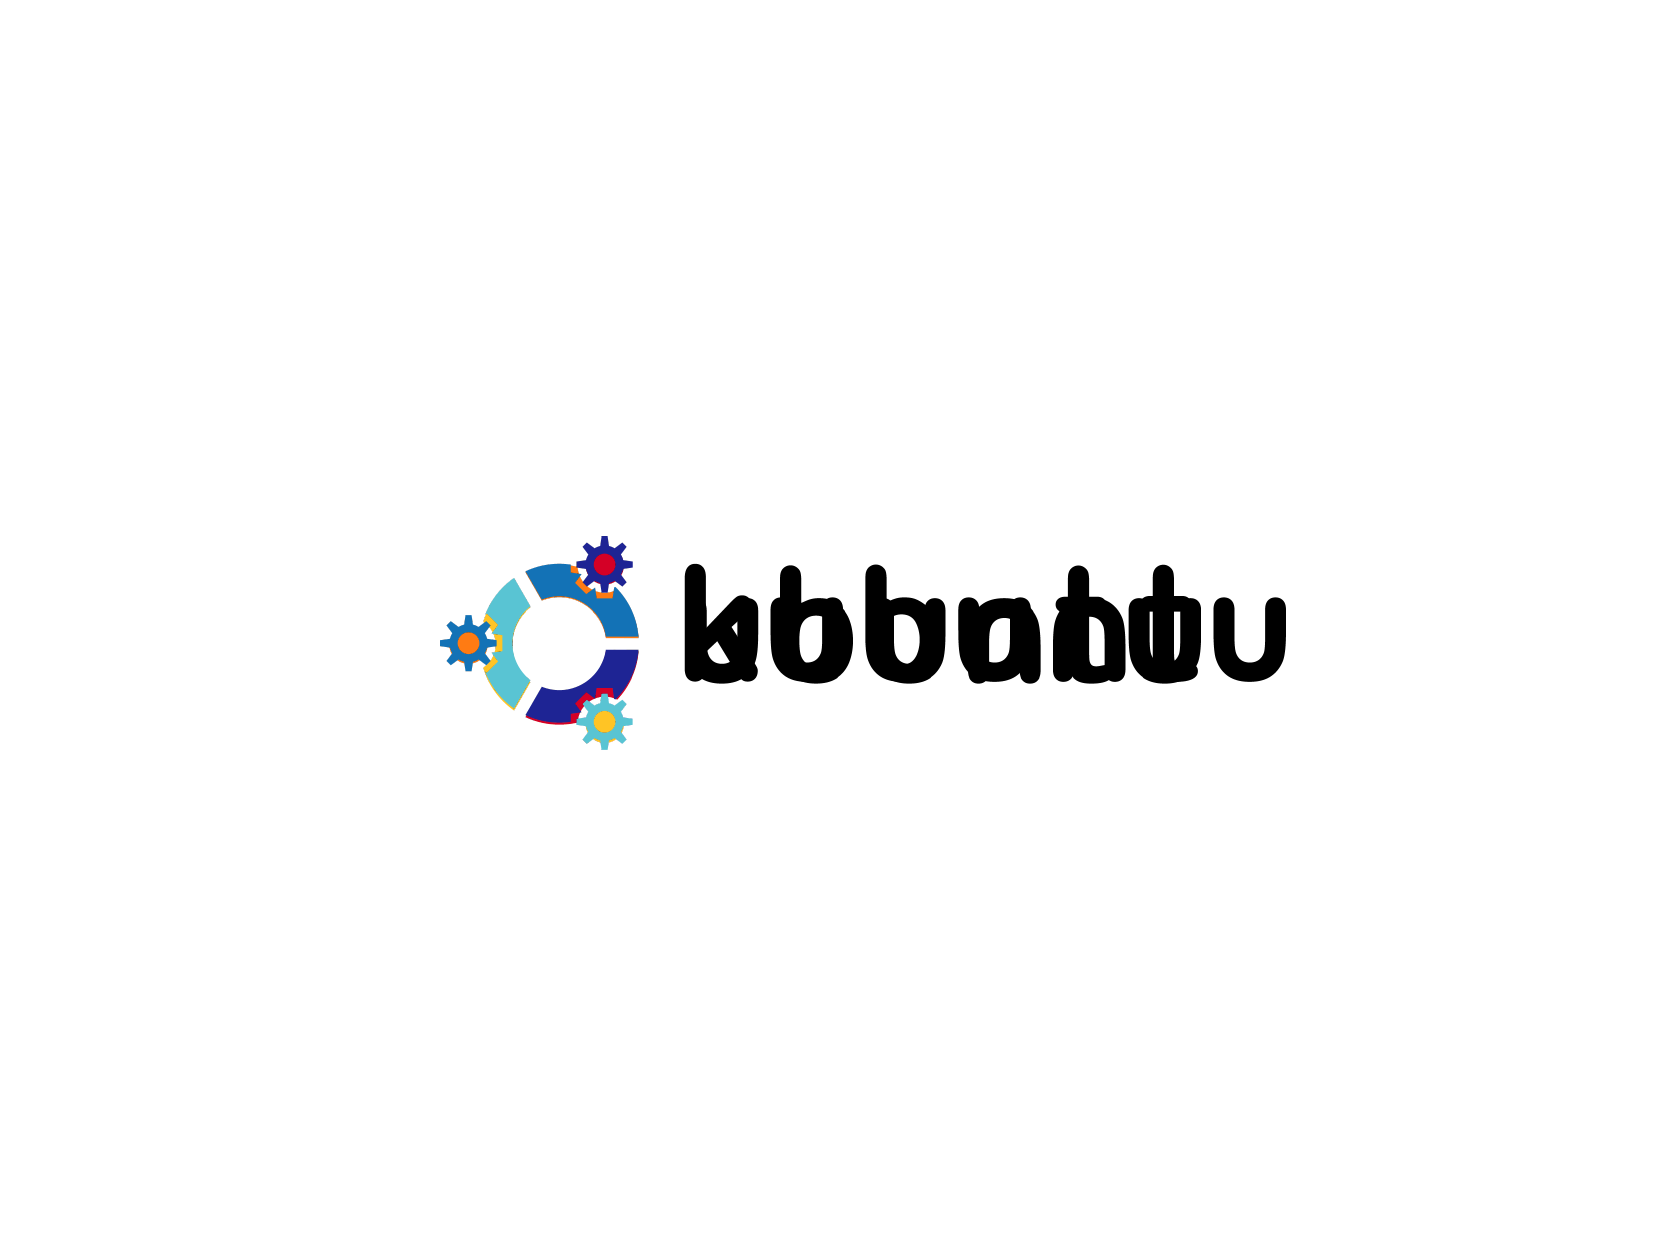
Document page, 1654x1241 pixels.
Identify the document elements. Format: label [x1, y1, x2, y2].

picture [440, 536, 1286, 750]
